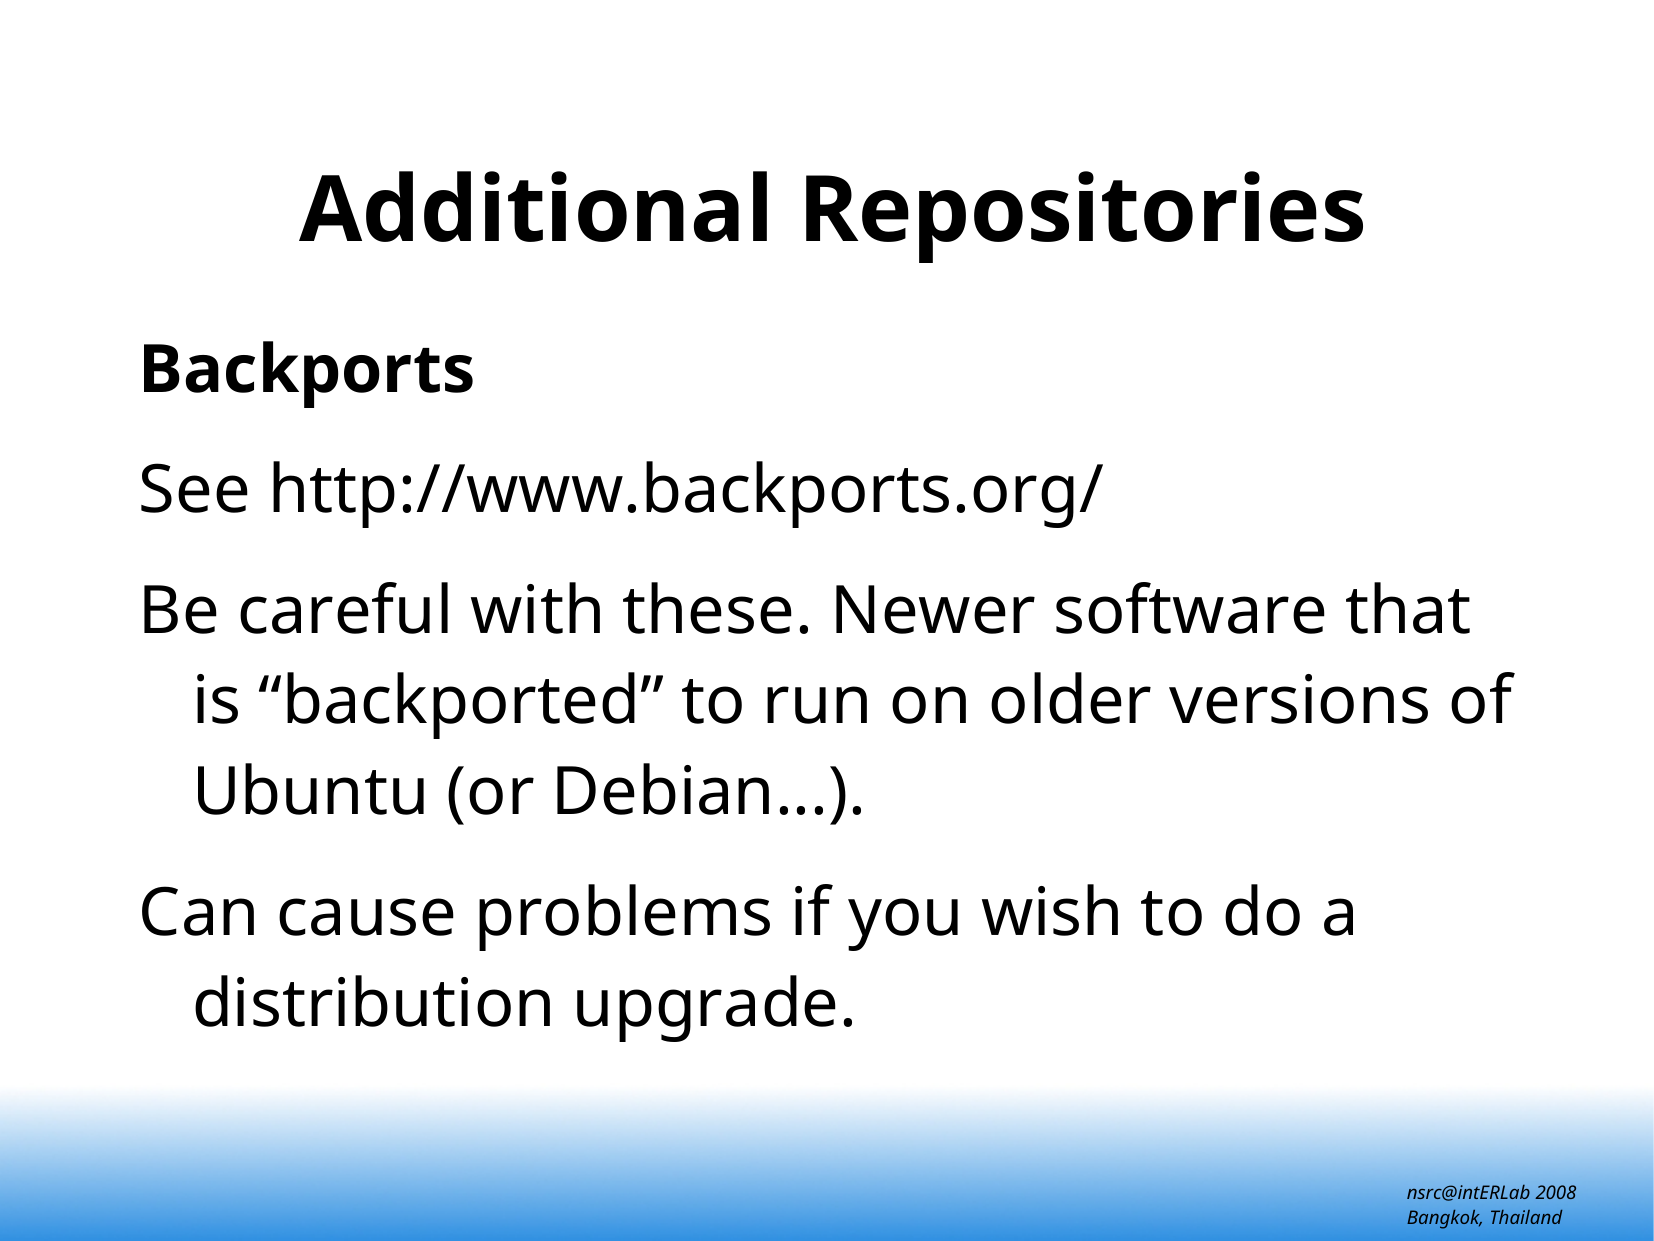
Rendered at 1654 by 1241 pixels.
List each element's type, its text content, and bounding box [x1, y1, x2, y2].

picture [0, 1083, 1654, 1241]
list Backports See http://www.backports.org/ Be careful with these. Newer software that is “backported” to run on older versions of Ubuntu (or Debian...). Can cause problems if you wish to do a distribution upgrade. [121, 321, 1534, 1104]
title Additional Repositories [109, 102, 1558, 310]
